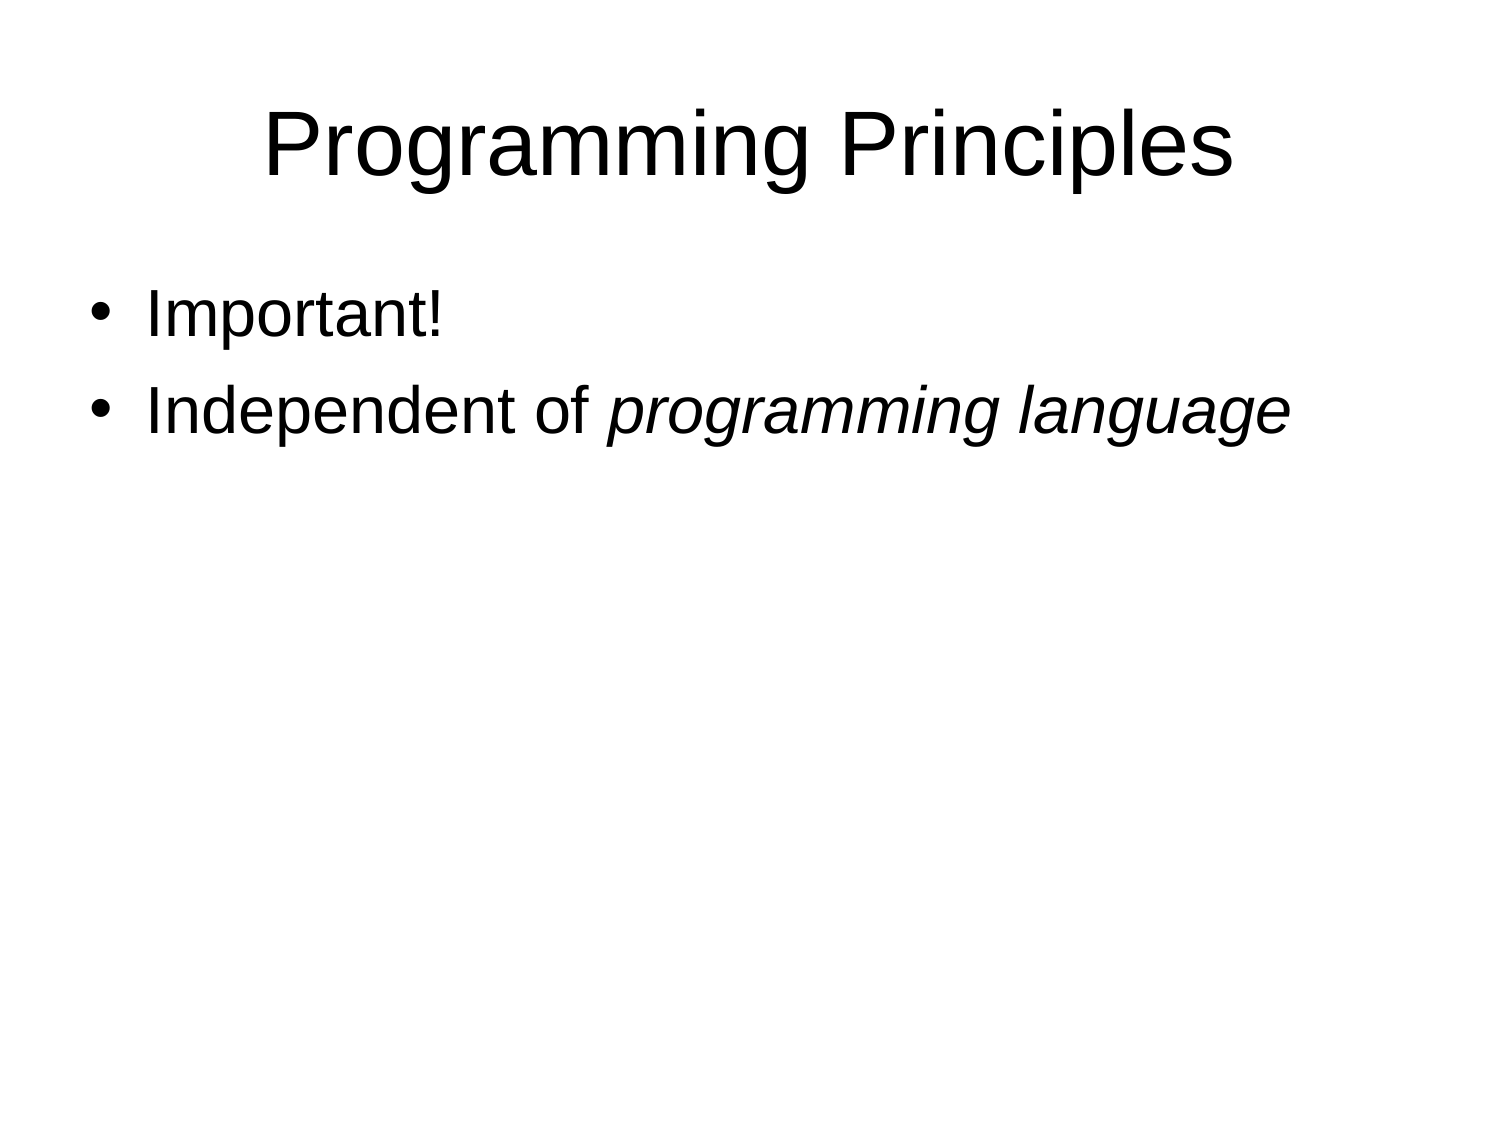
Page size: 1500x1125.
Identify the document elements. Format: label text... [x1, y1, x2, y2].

title Programming Principles [75, 45, 1426, 233]
list Important! Independent of programming language [75, 262, 1426, 1005]
